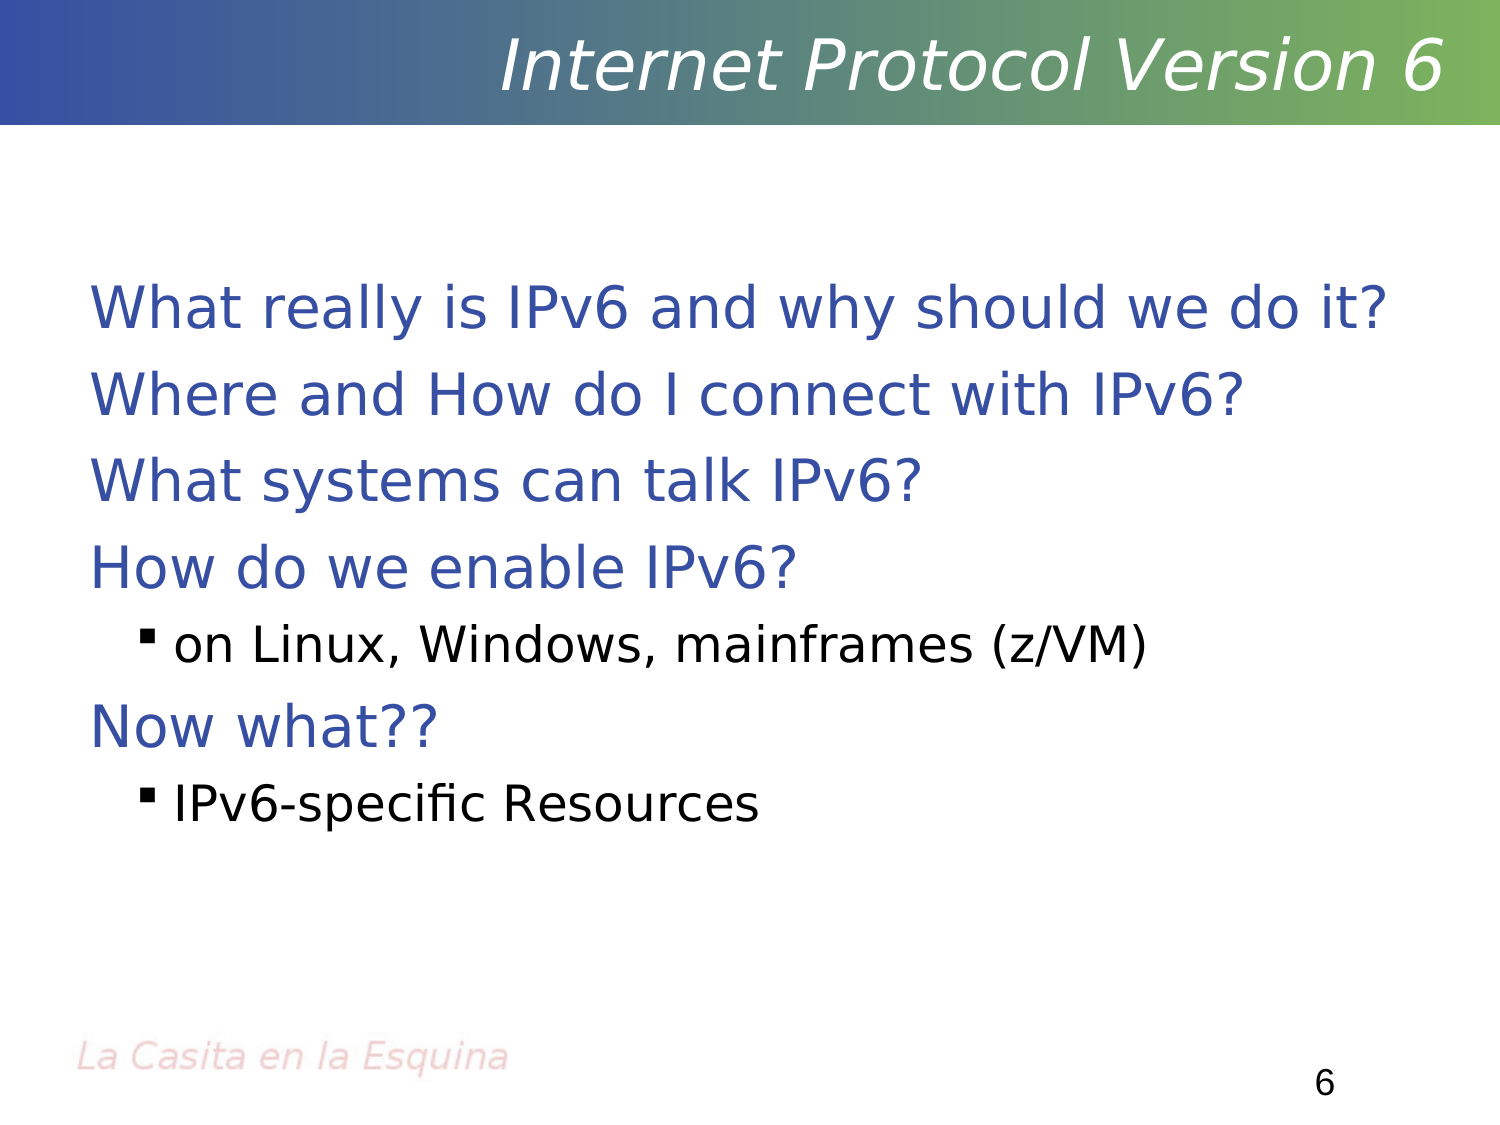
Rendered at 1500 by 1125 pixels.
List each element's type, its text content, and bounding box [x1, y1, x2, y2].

list What really is IPv6 and why should we do it? Where and How do I connect with IPv6? What systems can talk IPv6? How do we enable IPv6? on Linux, Windows, mainframes (z/VM) Now what?? IPv6-specific Resources [75, 262, 1426, 1013]
title Internet Protocol Version 6 [62, 12, 1463, 113]
picture [45, 1019, 545, 1095]
